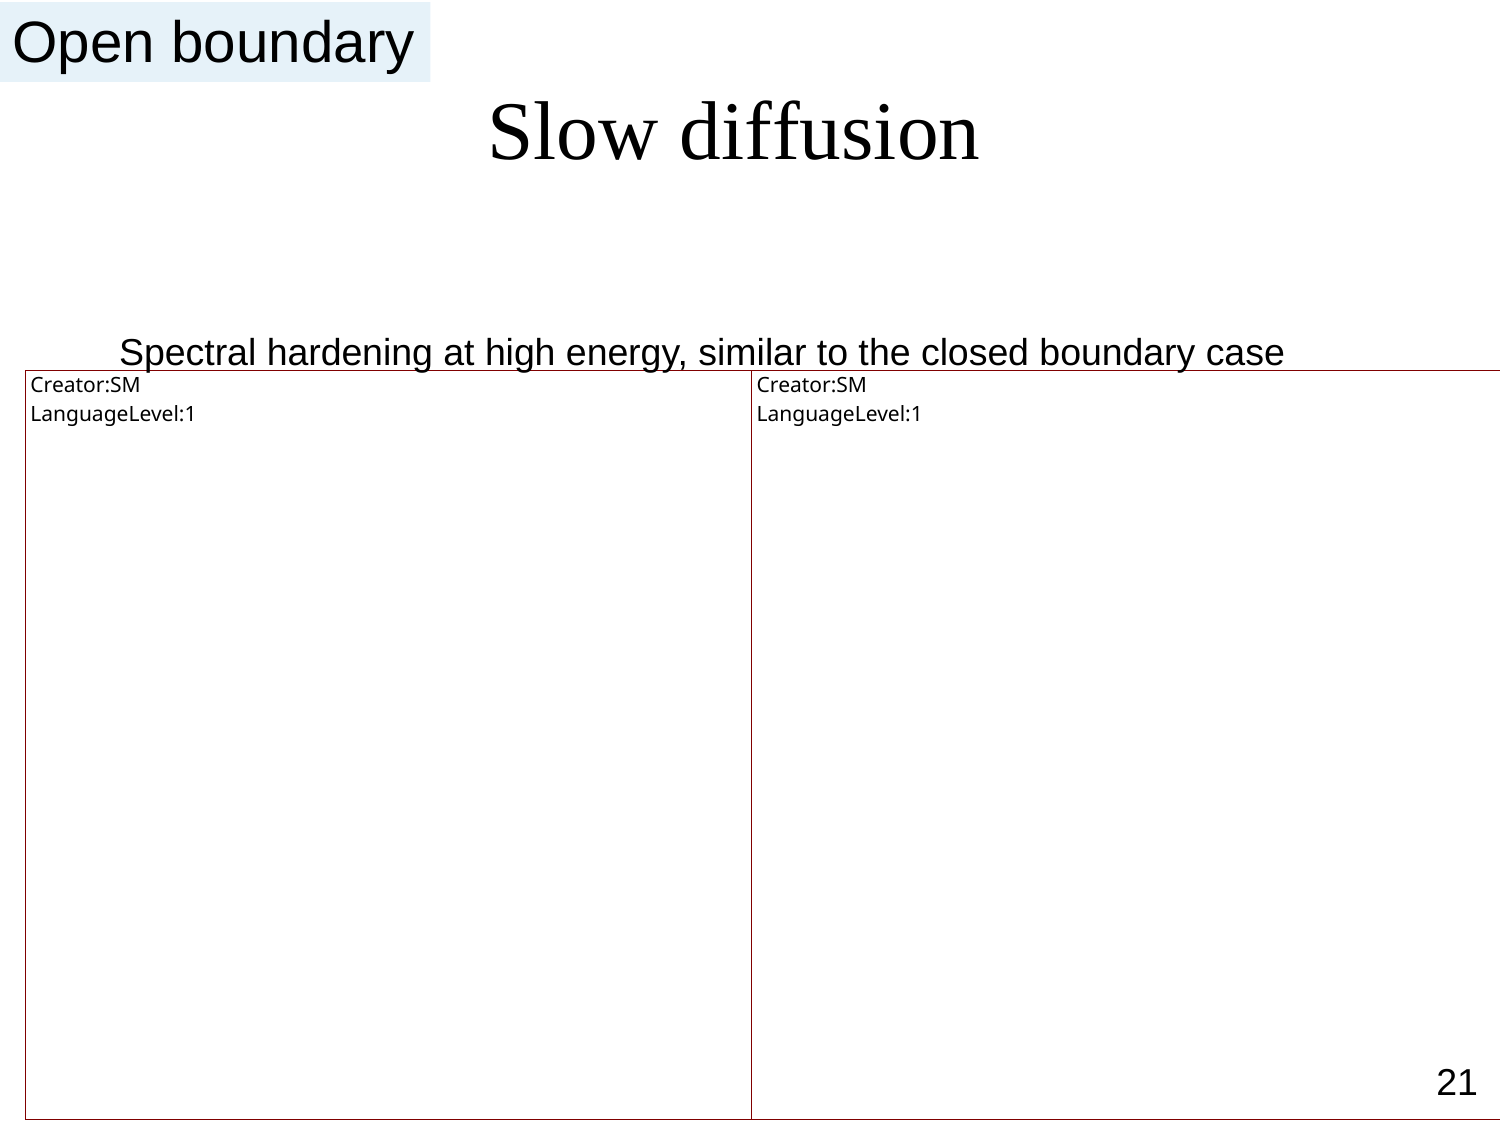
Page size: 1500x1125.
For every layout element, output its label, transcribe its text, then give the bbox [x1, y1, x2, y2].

text_box Open boundary [0, 2, 431, 82]
text_box <number> [1356, 1054, 1500, 1125]
picture [23, 369, 1500, 1120]
title Slow diffusion [337, 37, 1131, 225]
text_box Spectral hardening at high energy, similar to the closed boundary case [104, 324, 1300, 381]
